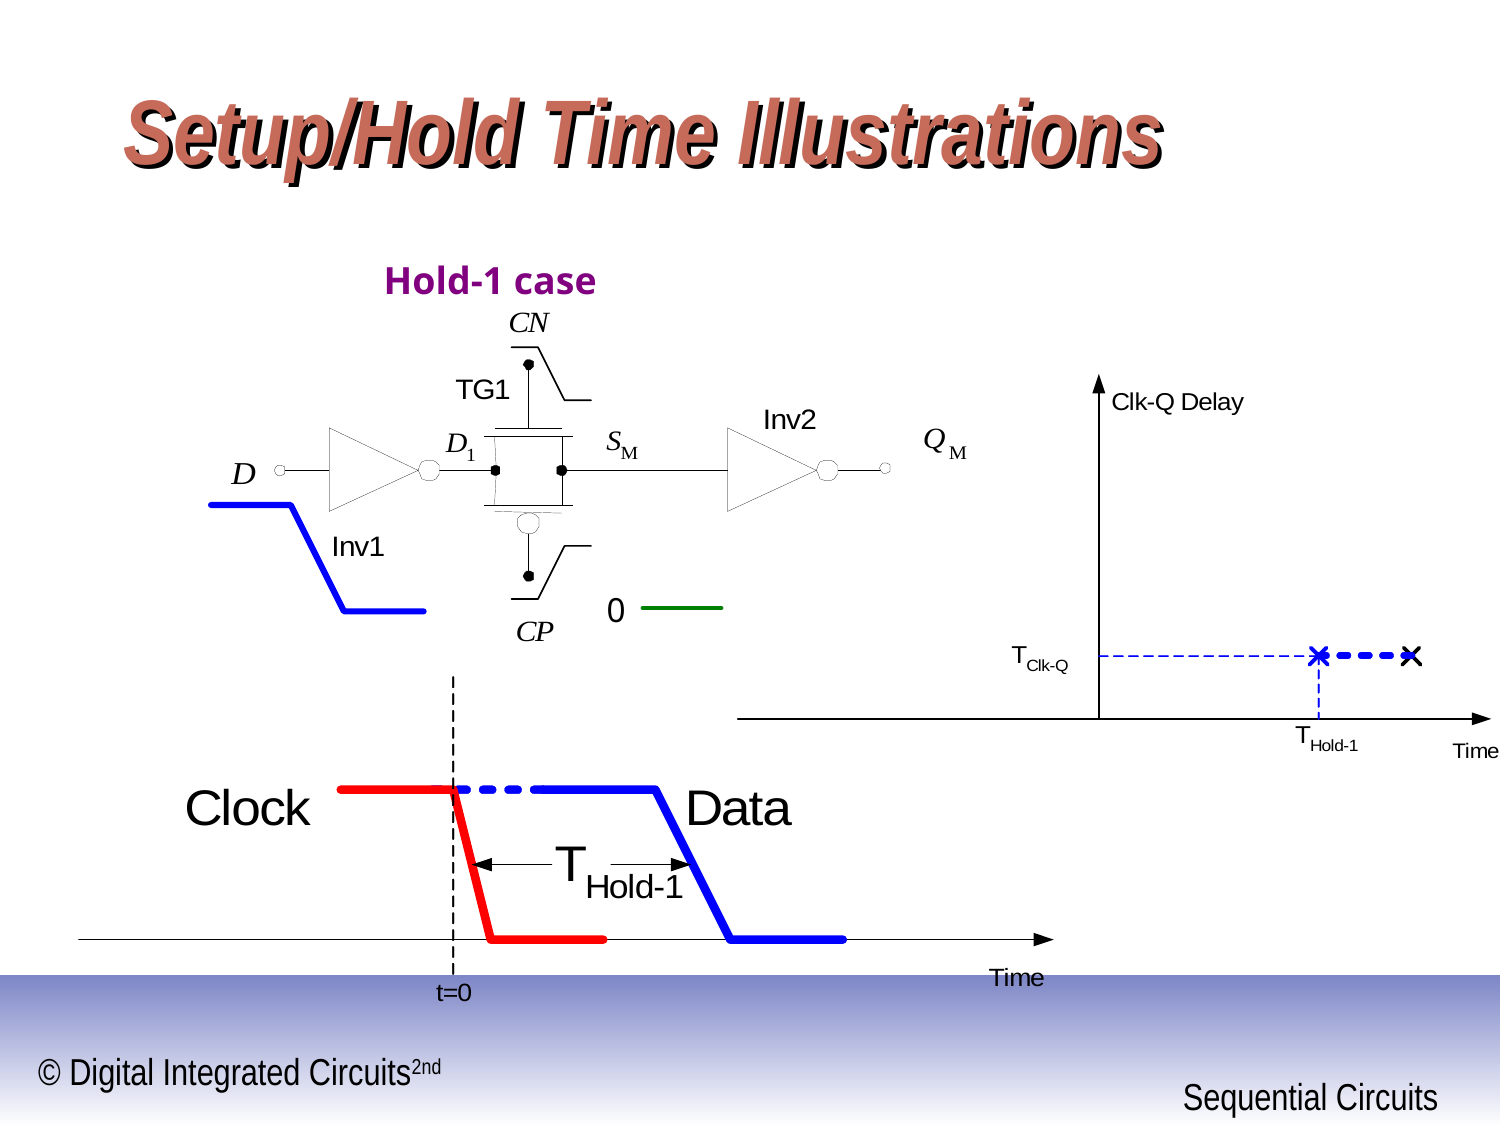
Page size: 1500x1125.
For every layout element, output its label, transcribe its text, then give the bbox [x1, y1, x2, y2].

chart [75, 297, 1500, 1012]
text_box Hold-1 case [49, 249, 931, 311]
text_box 0 [591, 581, 641, 638]
title Setup/Hold Time Illustrations [108, 65, 1384, 190]
